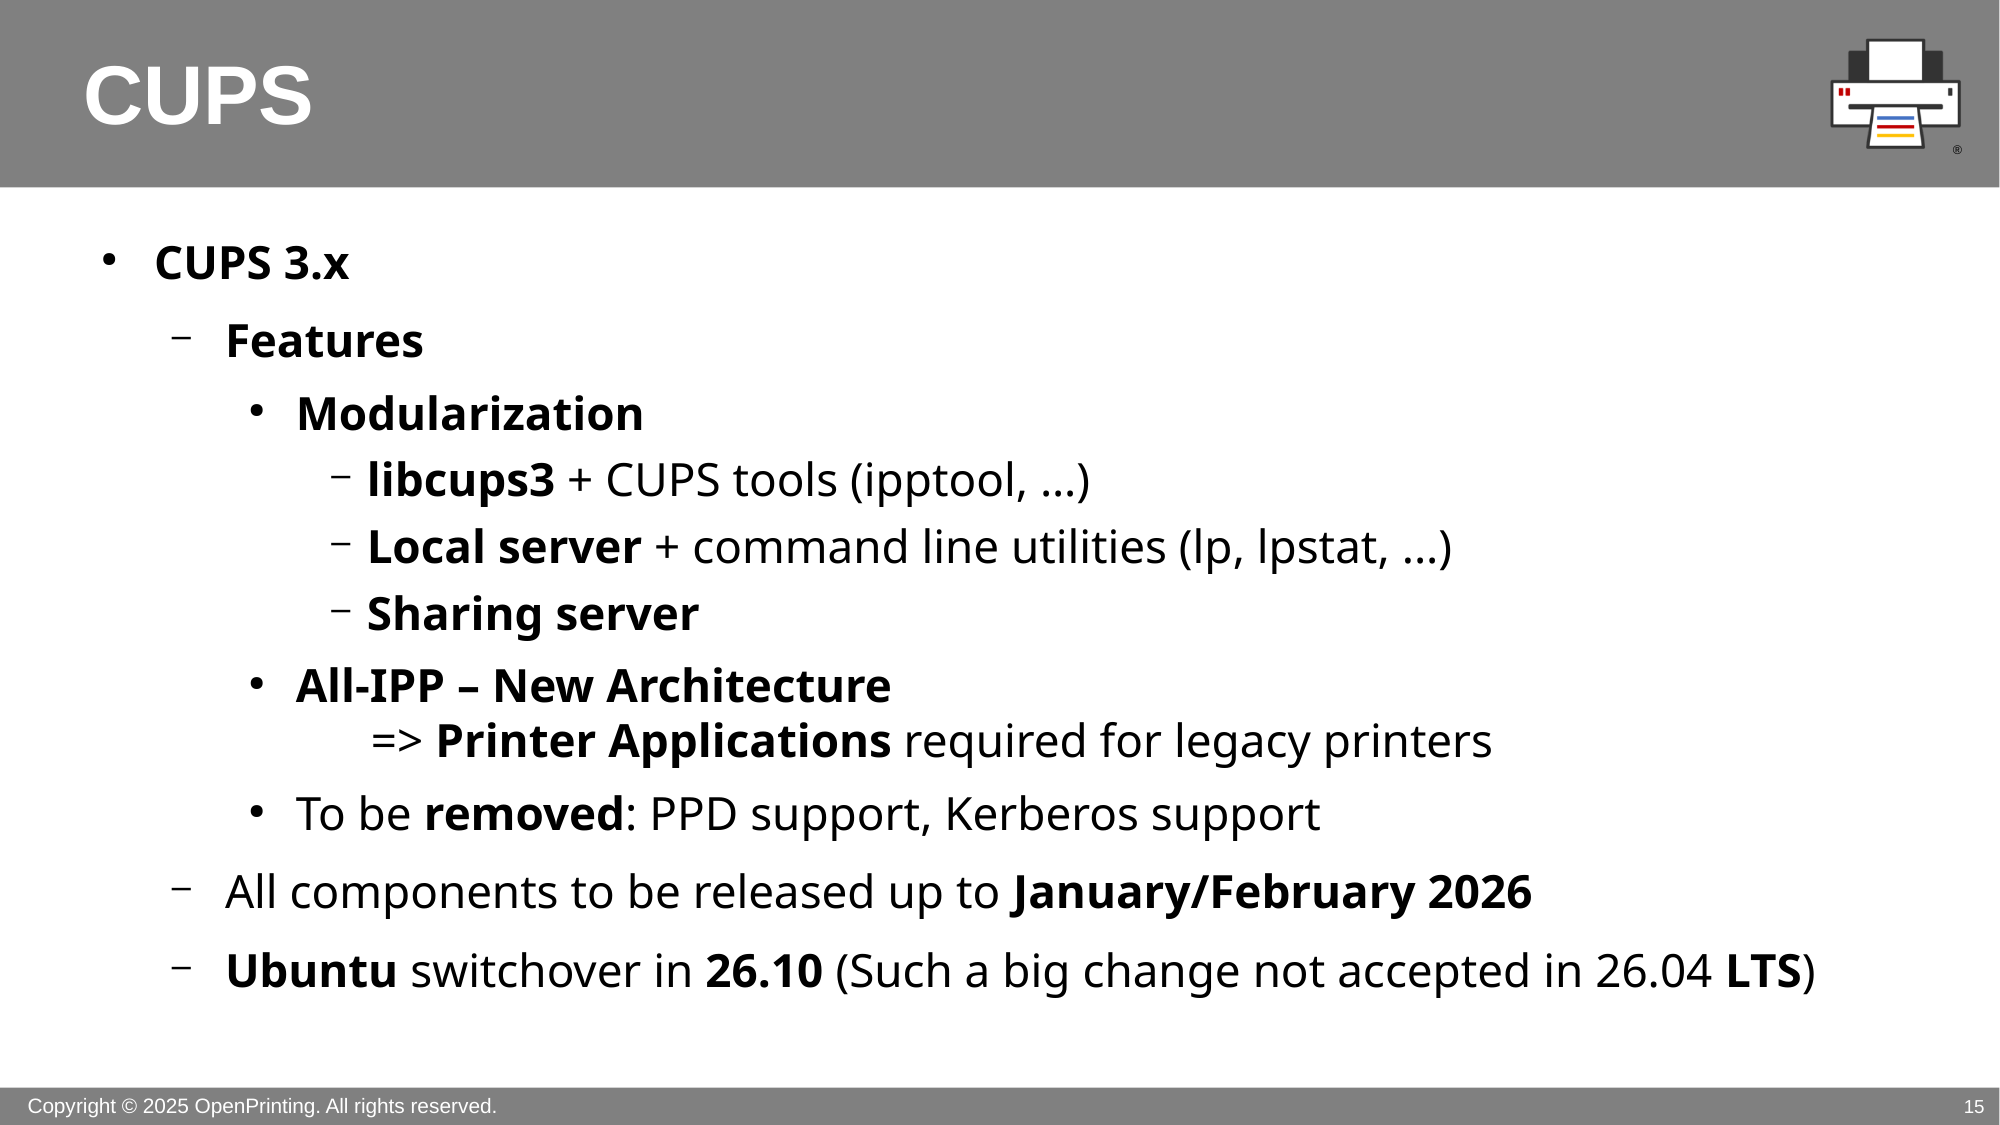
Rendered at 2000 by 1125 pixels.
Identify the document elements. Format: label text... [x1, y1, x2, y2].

picture [1825, 33, 1966, 154]
title CUPS [75, 7, 1786, 175]
list CUPS 3.x Features Modularization libcups3 + CUPS tools (ipptool, …) Local server + command line utilities (lp, lpstat, ...) Sharing server All-IPP – New Architecture => Printer Applications required for legacy printers To be removed: PPD support, Kerberos support All components to be released up to January/February 2026 Ubuntu switchover in 26.10 (Such a big change not accepted in 26.04 LTS) [75, 224, 1936, 1067]
